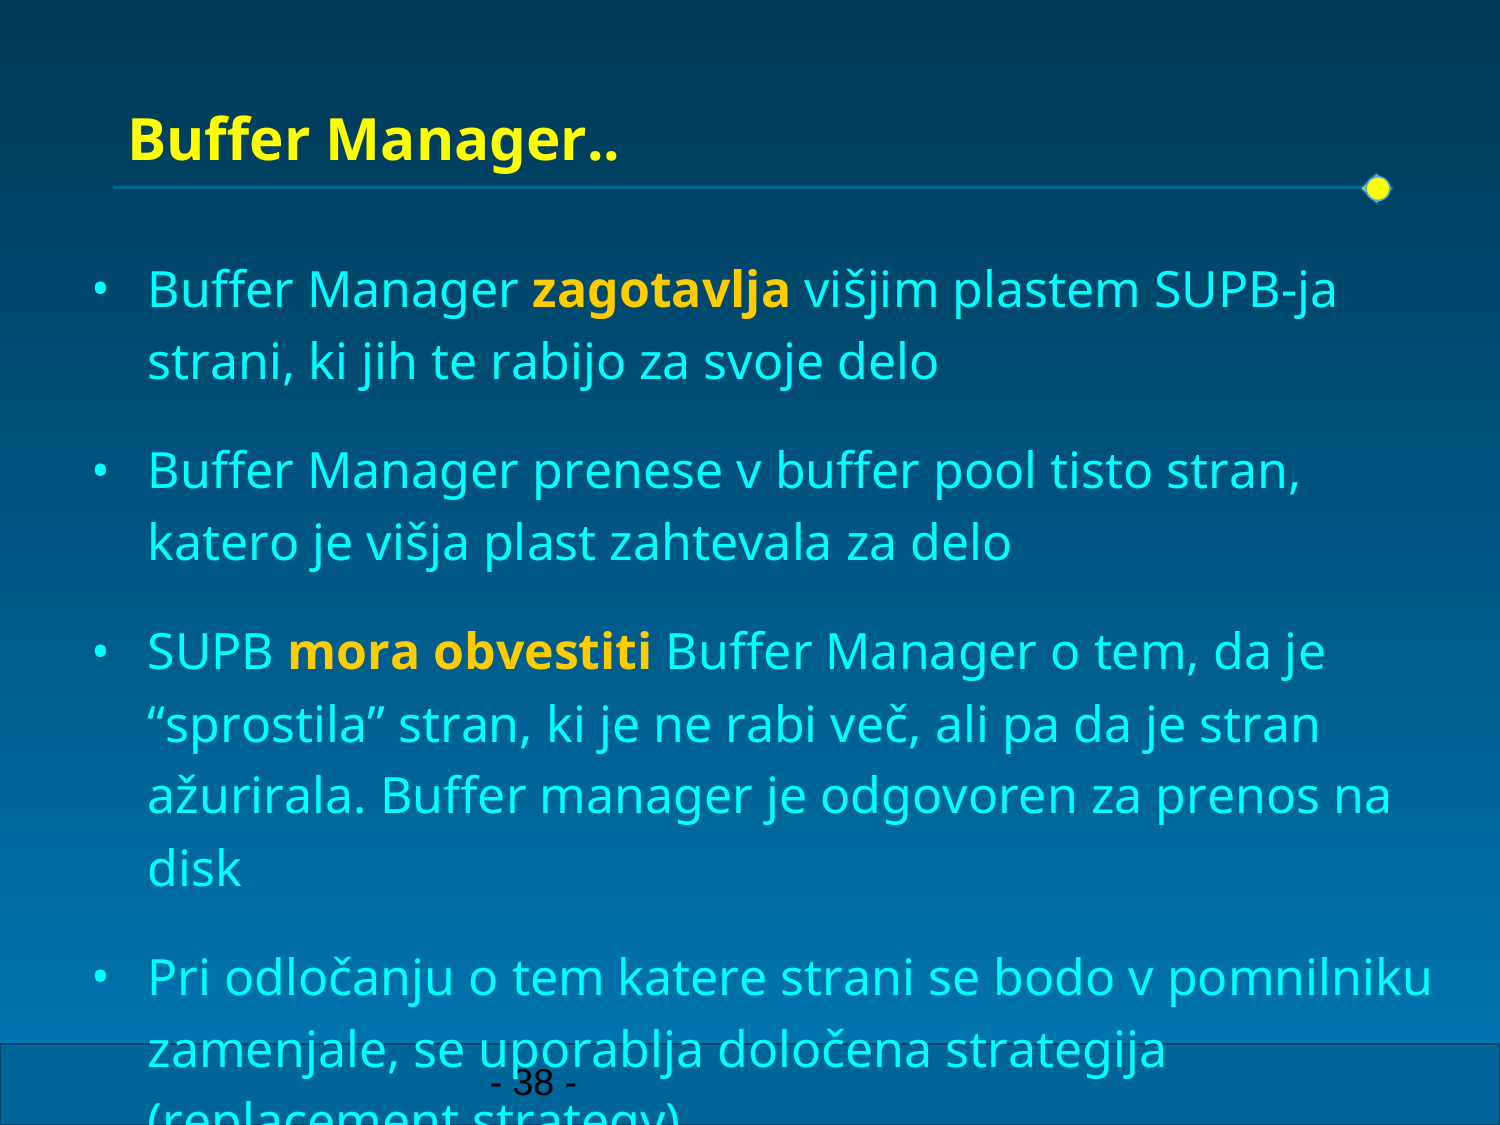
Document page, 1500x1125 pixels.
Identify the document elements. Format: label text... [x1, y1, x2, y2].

title Buffer Manager.. [112, 94, 1388, 181]
list Buffer Manager zagotavlja višjim plastem SUPB-ja strani, ki jih te rabijo za svoje delo Buffer Manager prenese v buffer pool tisto stran, katero je višja plast zahtevala za delo SUPB mora obvestiti Buffer Manager o tem, da je “sprostila” stran, ki je ne rabi več, ali pa da je stran ažurirala. Buffer manager je odgovoren za prenos na disk Pri odločanju o tem katere strani se bodo v pomnilniku zamenjale, se uporablja določena strategija (replacement strategy) [76, 237, 1483, 1014]
